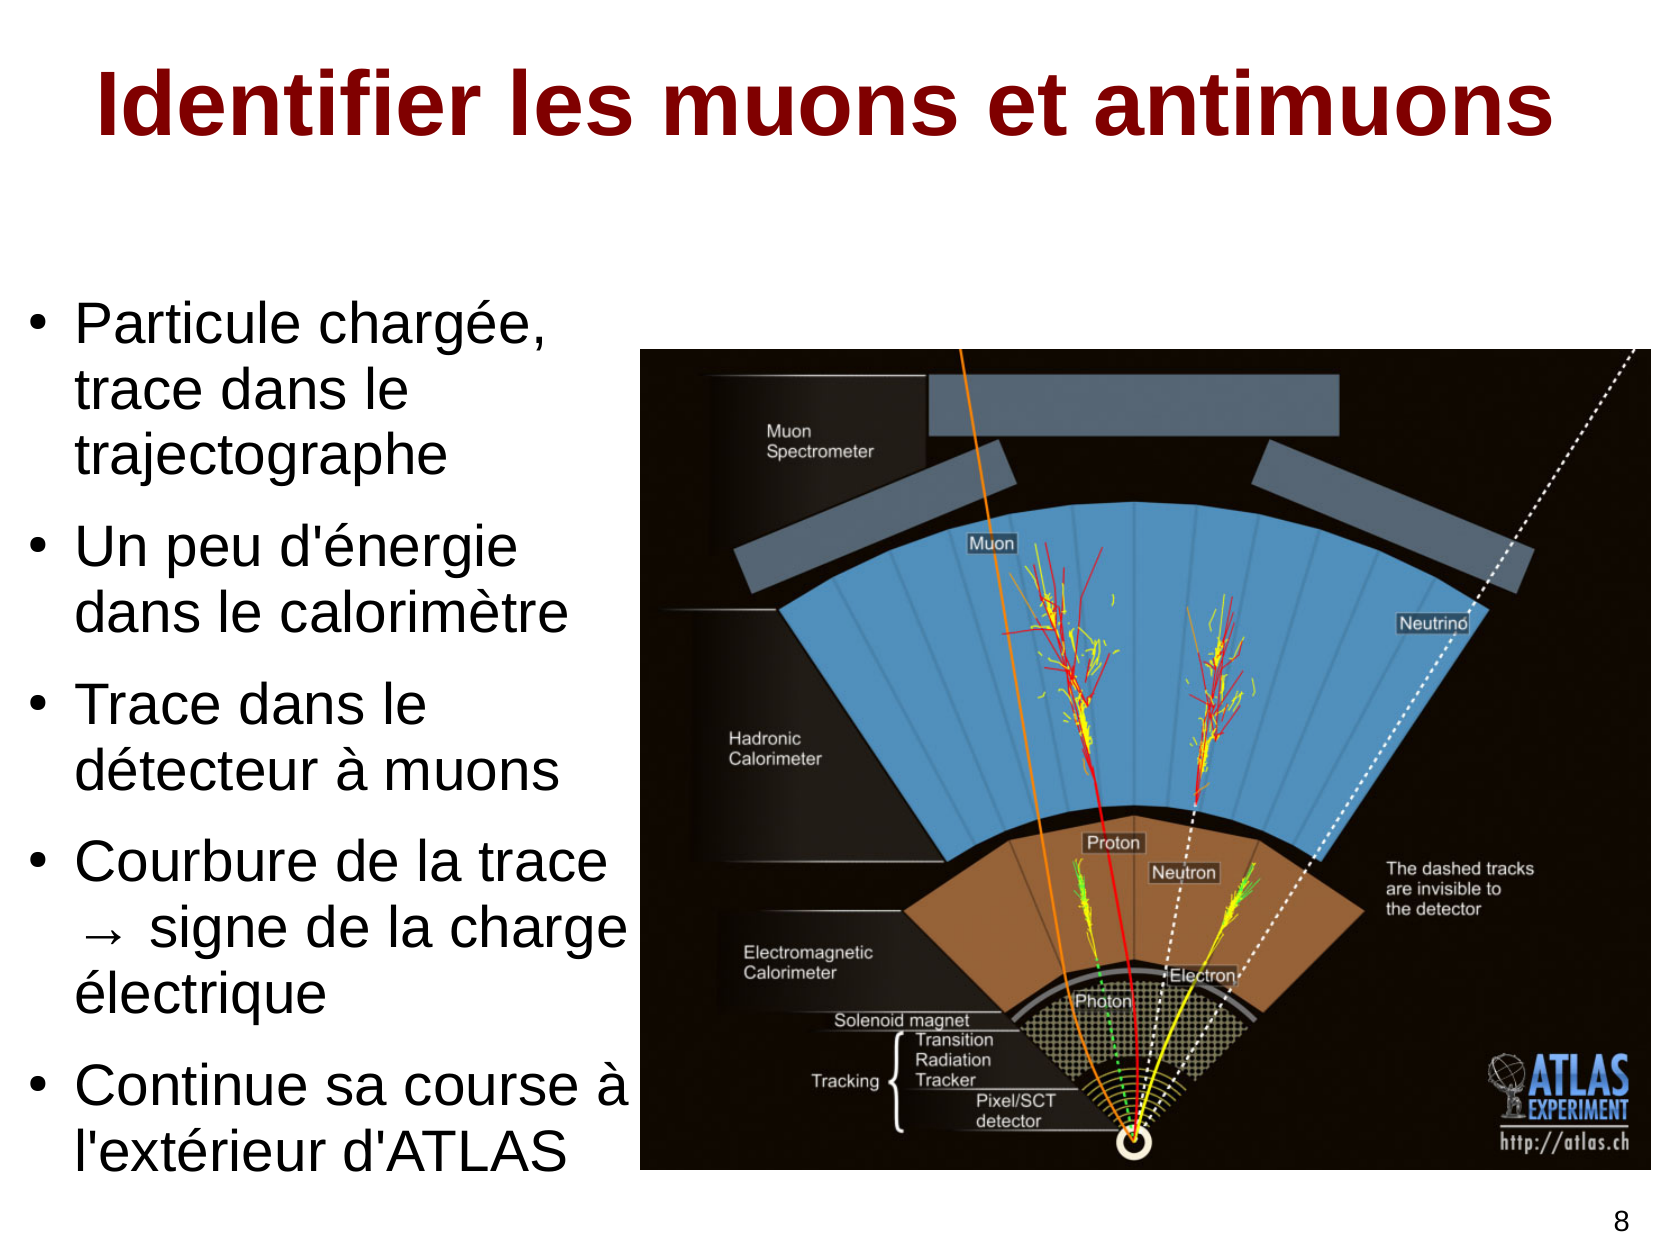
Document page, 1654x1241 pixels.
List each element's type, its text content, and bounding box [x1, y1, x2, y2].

picture [640, 349, 1651, 1170]
list Particule chargée, trace dans le trajectographe Un peu d'énergie dans le calorimètre Trace dans le détecteur à muons Courbure de la trace → signe de la charge électrique Continue sa course à l'extérieur d'ATLAS [11, 290, 650, 1193]
title Identifier les muons et antimuons [47, 0, 1607, 208]
